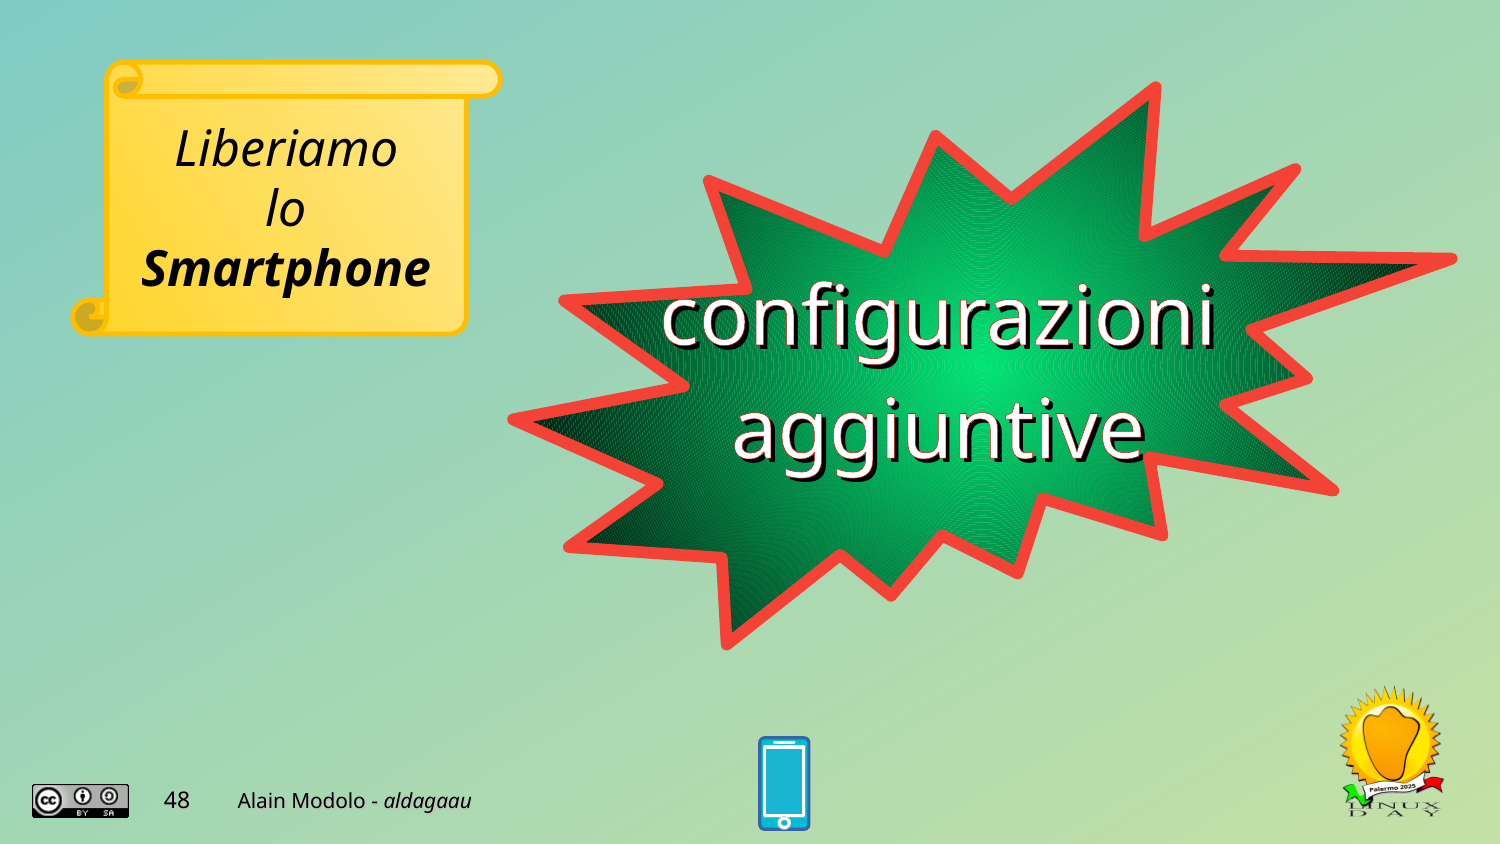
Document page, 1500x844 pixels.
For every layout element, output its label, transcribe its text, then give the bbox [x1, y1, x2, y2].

picture [32, 784, 129, 818]
text_box Liberiamo lo Smartphone [90, 62, 501, 335]
picture [1233, 670, 1500, 844]
text_box [759, 737, 809, 830]
text_box configurazioni aggiuntive [513, 87, 1452, 645]
